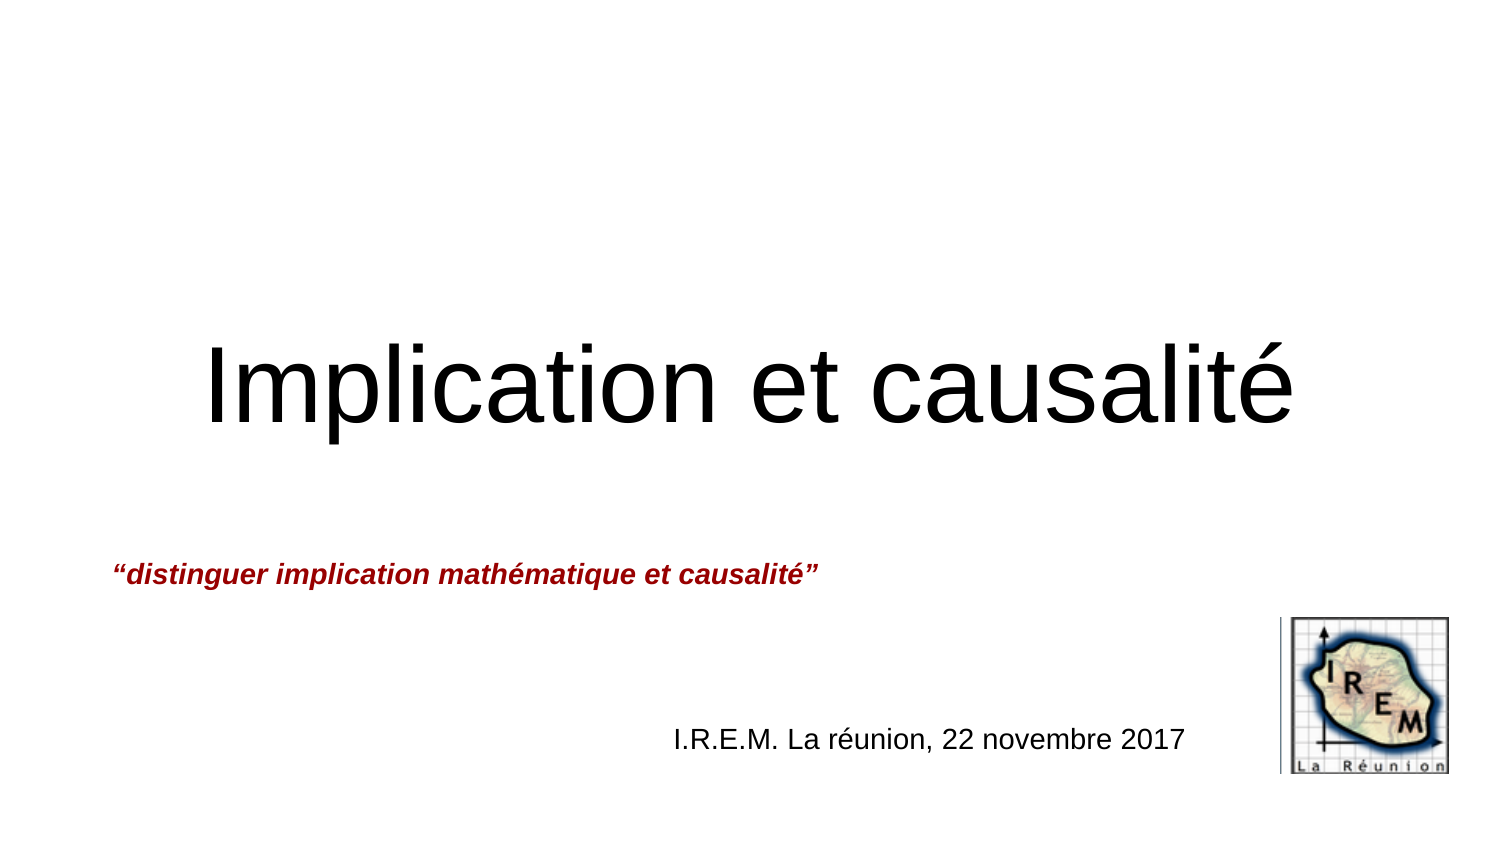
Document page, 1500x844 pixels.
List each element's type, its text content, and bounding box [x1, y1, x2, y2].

text_box “distinguer implication mathématique et causalité” [96, 540, 1061, 649]
text_box I.R.E.M. La réunion, 22 novembre 2017 [658, 705, 1249, 774]
title Implication et causalité [51, 122, 1449, 459]
picture [1280, 617, 1449, 774]
